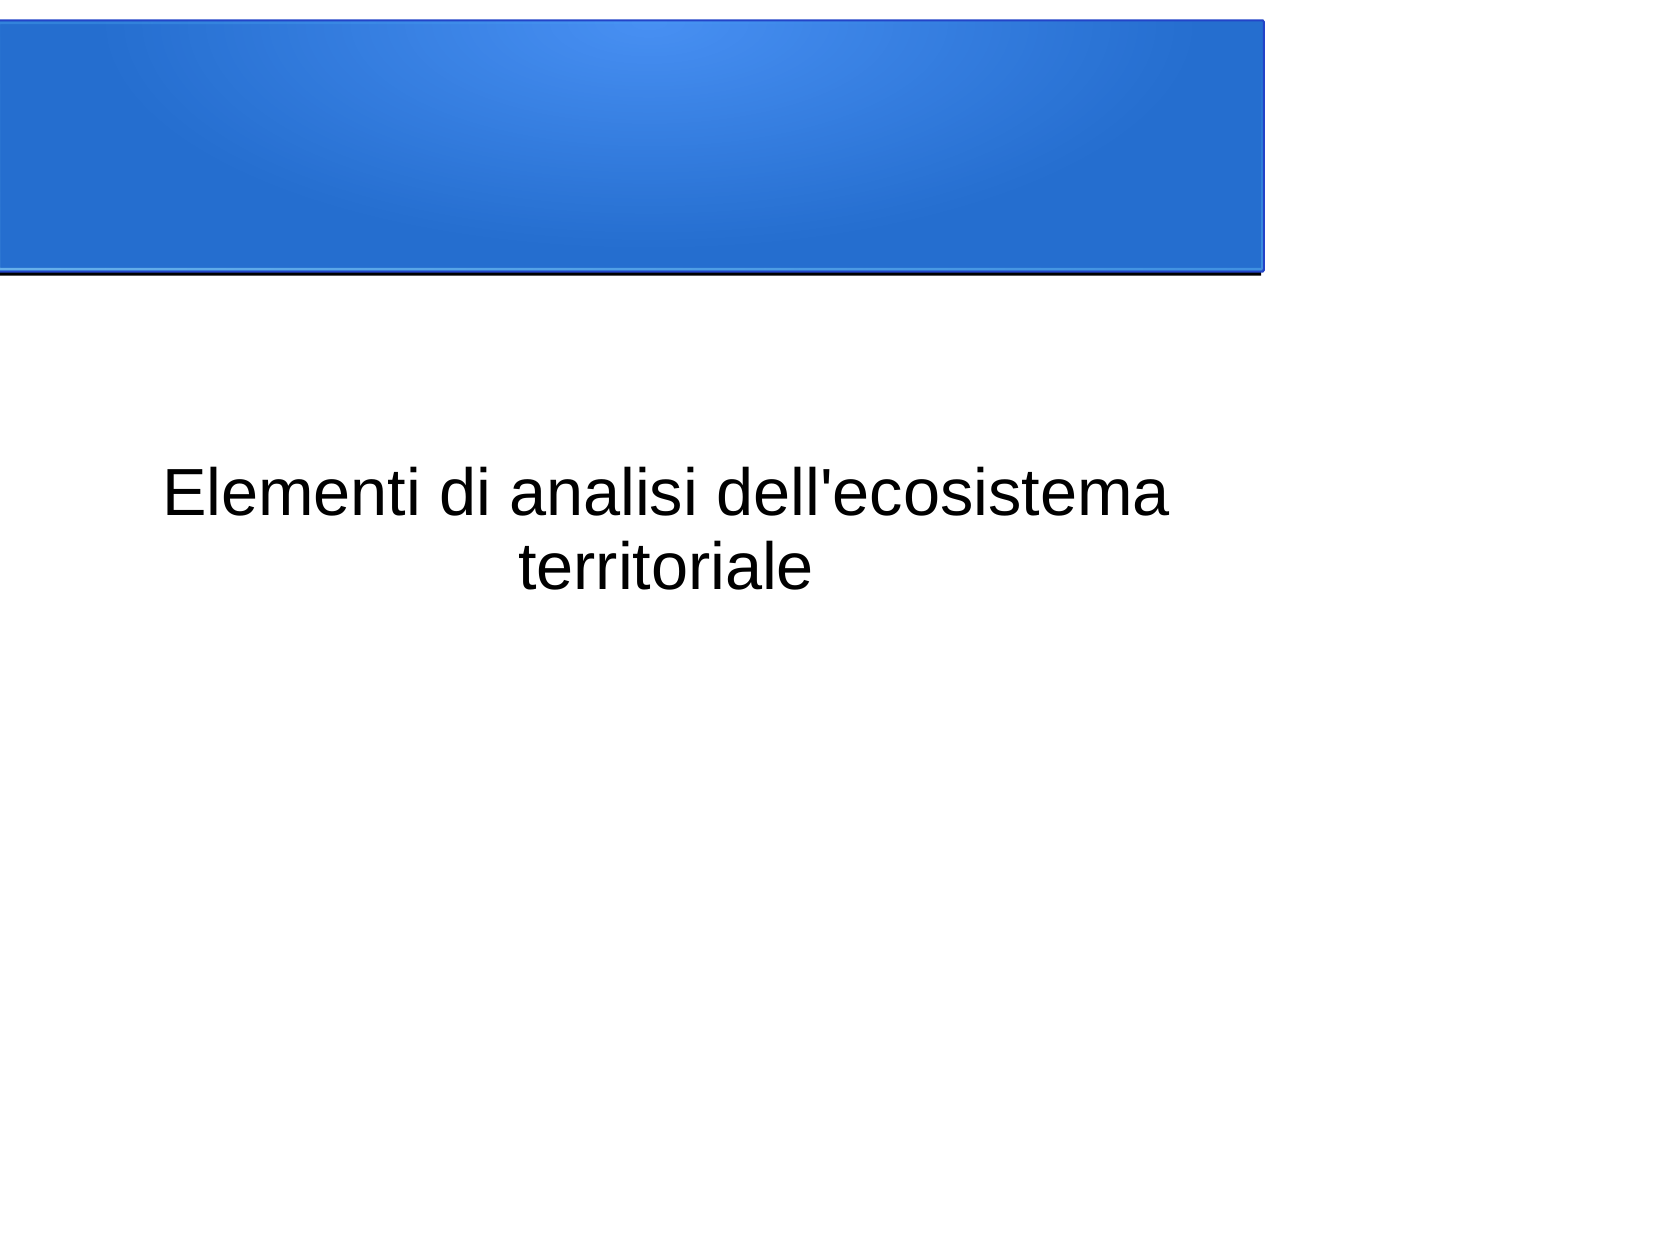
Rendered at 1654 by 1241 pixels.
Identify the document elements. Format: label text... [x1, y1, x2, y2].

subtitle Elementi di analisi dell'ecosistema territoriale [82, 49, 1250, 1010]
